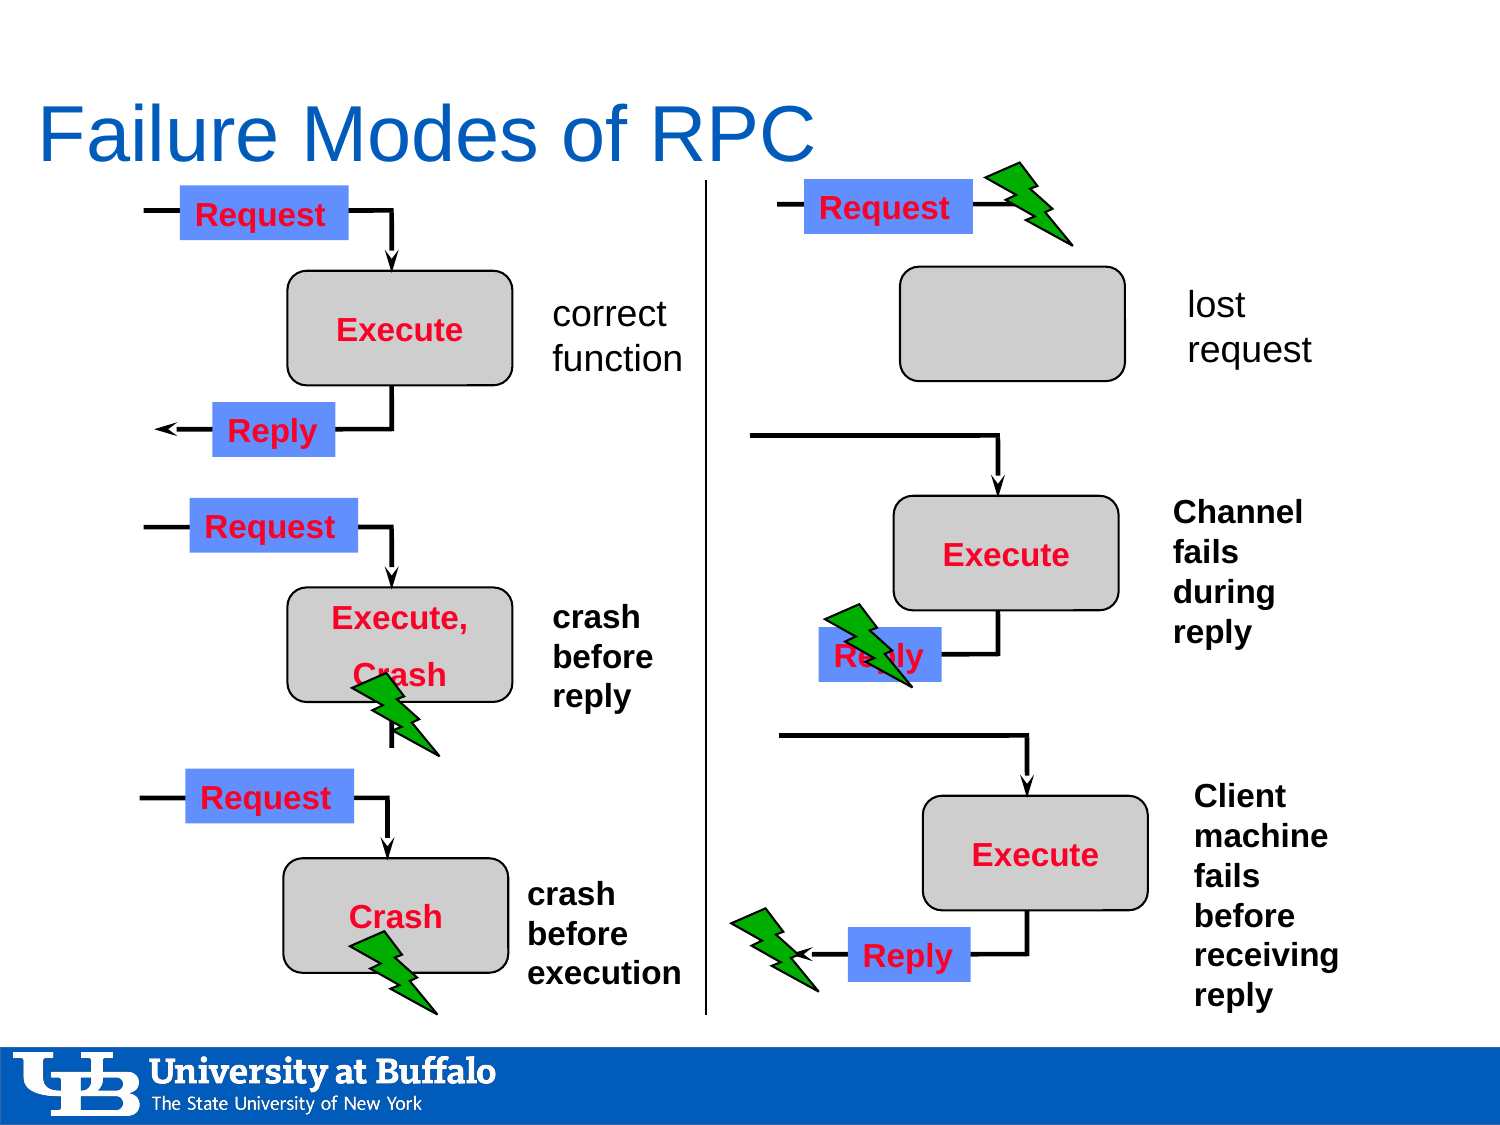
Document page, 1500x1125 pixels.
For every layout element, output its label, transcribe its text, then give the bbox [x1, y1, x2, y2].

text_box Reply [847, 927, 971, 982]
text_box correct function [537, 281, 705, 387]
text_box Client machine fails before receiving reply [1179, 766, 1363, 1021]
text_box Reply [871, 627, 942, 682]
text_box [824, 604, 913, 688]
text_box [731, 908, 819, 992]
text_box Reply [818, 627, 900, 682]
text_box Request [804, 179, 973, 234]
text_box Crash [283, 858, 509, 973]
text_box Execute [287, 270, 513, 386]
text_box crash before execution [512, 864, 702, 1000]
title Failure Modes of RPC [37, 95, 1388, 173]
text_box Request [179, 185, 349, 241]
text_box [352, 672, 440, 757]
text_box [985, 162, 1073, 246]
text_box Request [185, 768, 355, 824]
text_box Reply [212, 402, 336, 457]
text_box Channel fails during reply [1158, 483, 1327, 658]
text_box Execute [922, 795, 1148, 911]
text_box Execute, Crash [287, 587, 513, 702]
text_box Execute [893, 495, 1119, 611]
text_box lost request [1172, 272, 1342, 378]
text_box crash before reply [537, 587, 705, 723]
text_box Request [189, 497, 359, 553]
picture [13, 1052, 496, 1116]
text_box [349, 931, 438, 1015]
text_box [900, 266, 1126, 382]
